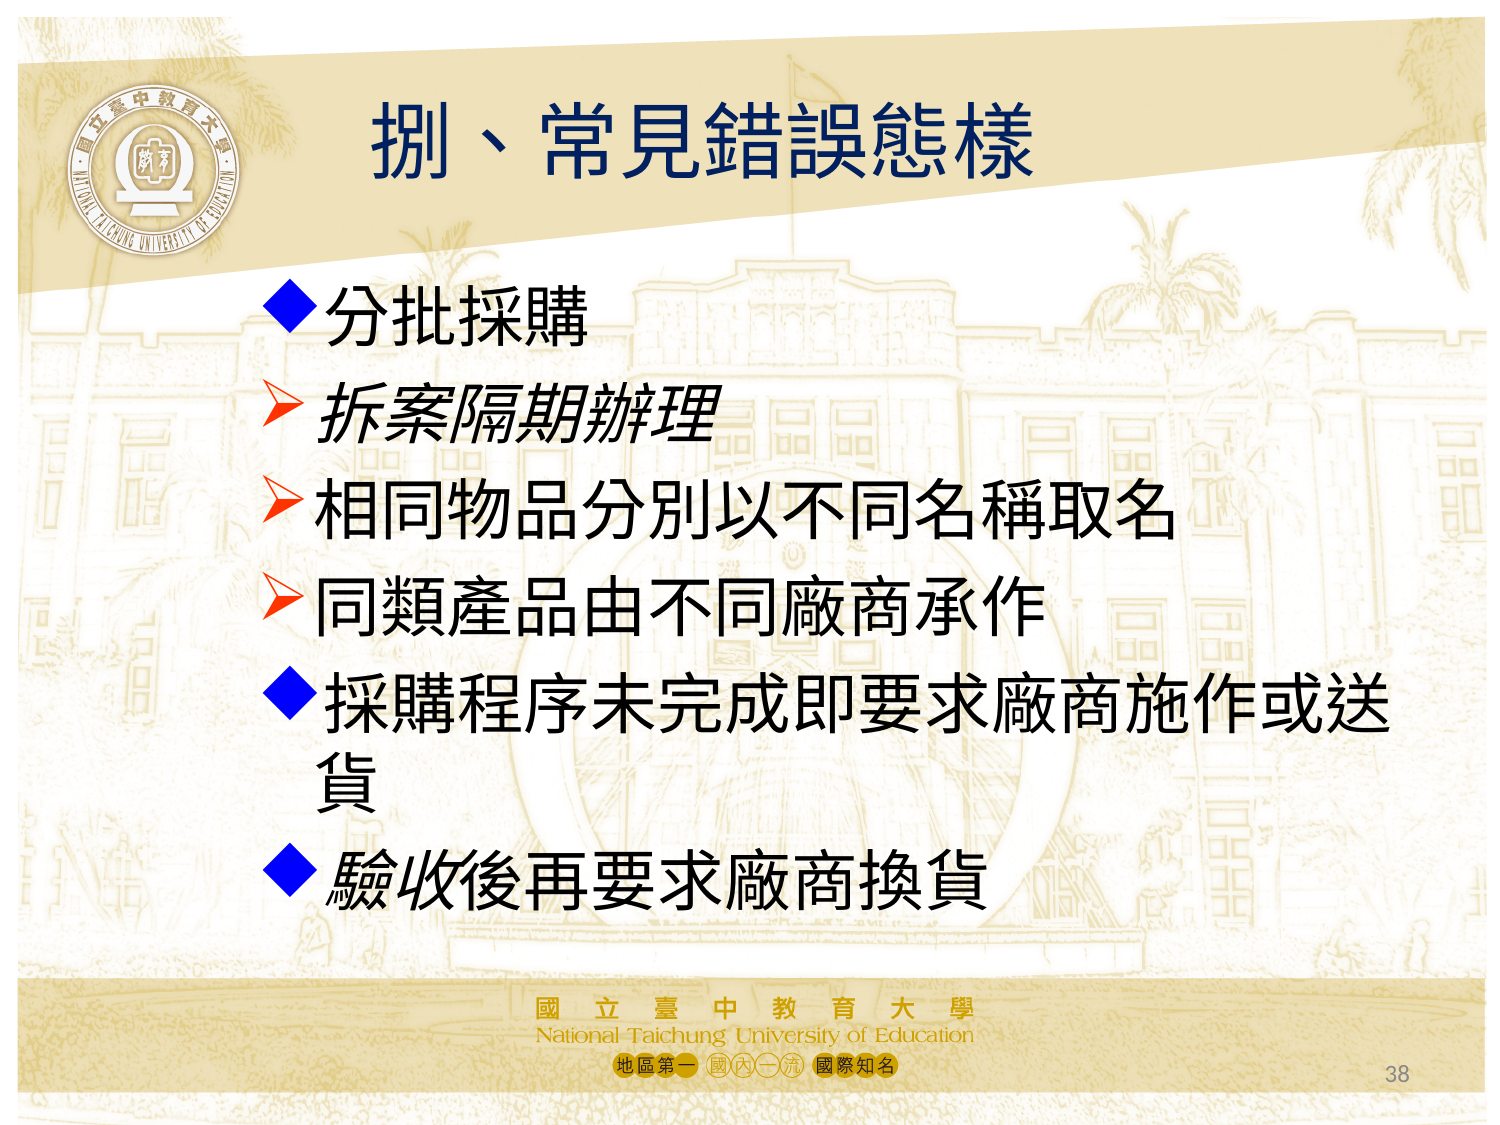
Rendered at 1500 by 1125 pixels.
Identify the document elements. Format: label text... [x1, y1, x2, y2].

title 捌、常見錯誤態樣 [253, 45, 1152, 233]
text_box <編號> [1074, 1042, 1426, 1103]
list 分批採購 拆案隔期辦理 相同物品分別以不同名稱取名 同類產品由不同廠商承作 採購程序未完成即要求廠商施作或送貨 驗收後再要求廠商換貨 [242, 267, 1425, 1005]
picture [0, 0, 1500, 1125]
